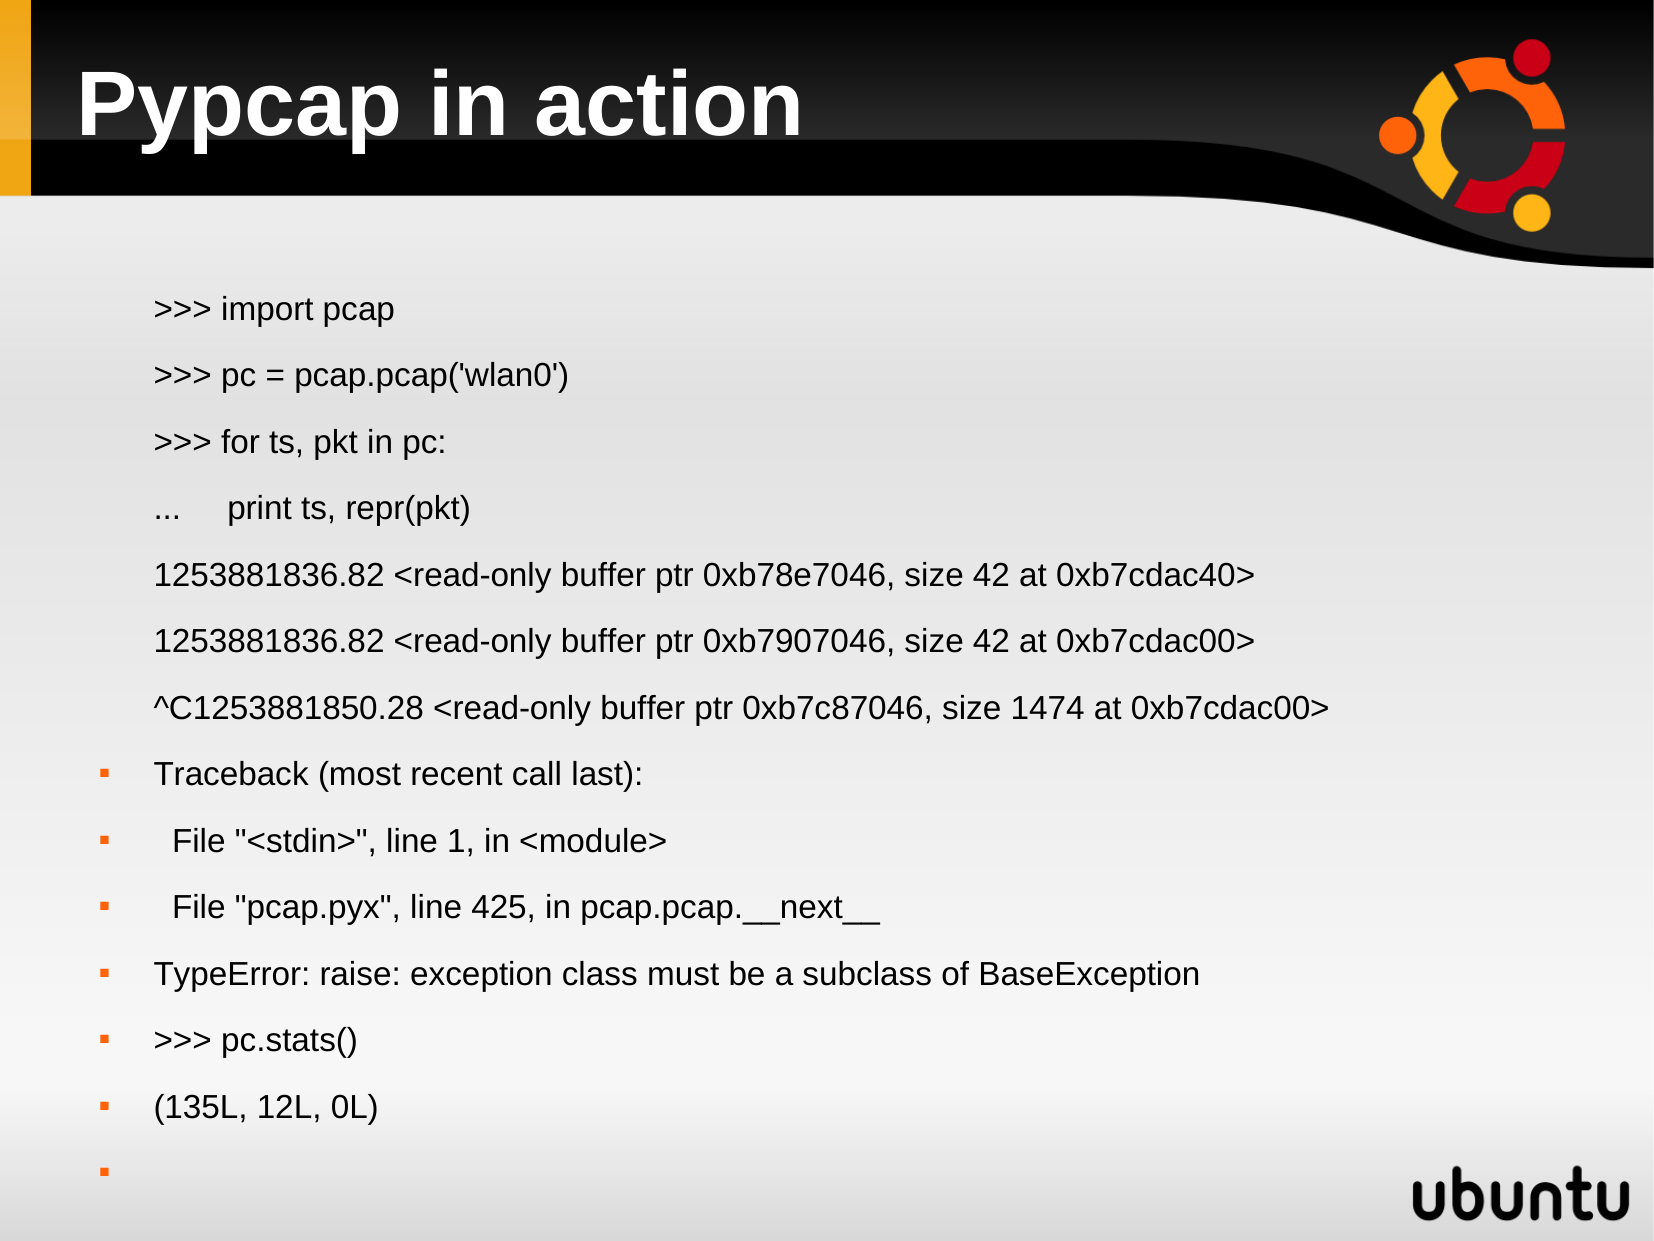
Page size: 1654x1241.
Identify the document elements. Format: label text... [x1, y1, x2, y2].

list >>> import pcap >>> pc = pcap.pcap('wlan0') >>> for ts, pkt in pc: ... print ts, repr(pkt) 1253881836.82 <read-only buffer ptr 0xb78e7046, size 42 at 0xb7cdac40> 1253881836.82 <read-only buffer ptr 0xb7907046, size 42 at 0xb7cdac00> ^C1253881850.28 <read-only buffer ptr 0xb7c87046, size 1474 at 0xb7cdac00> Traceback (most recent call last): File "<stdin>", line 1, in <module> File "pcap.pyx", line 425, in pcap.pcap.__next__ TypeError: raise: exception class must be a subclass of BaseException >>> pc.stats() (135L, 12L, 0L) [82, 290, 1571, 1192]
title Pypcap in action [76, 7, 1565, 200]
picture [0, 0, 1654, 1241]
